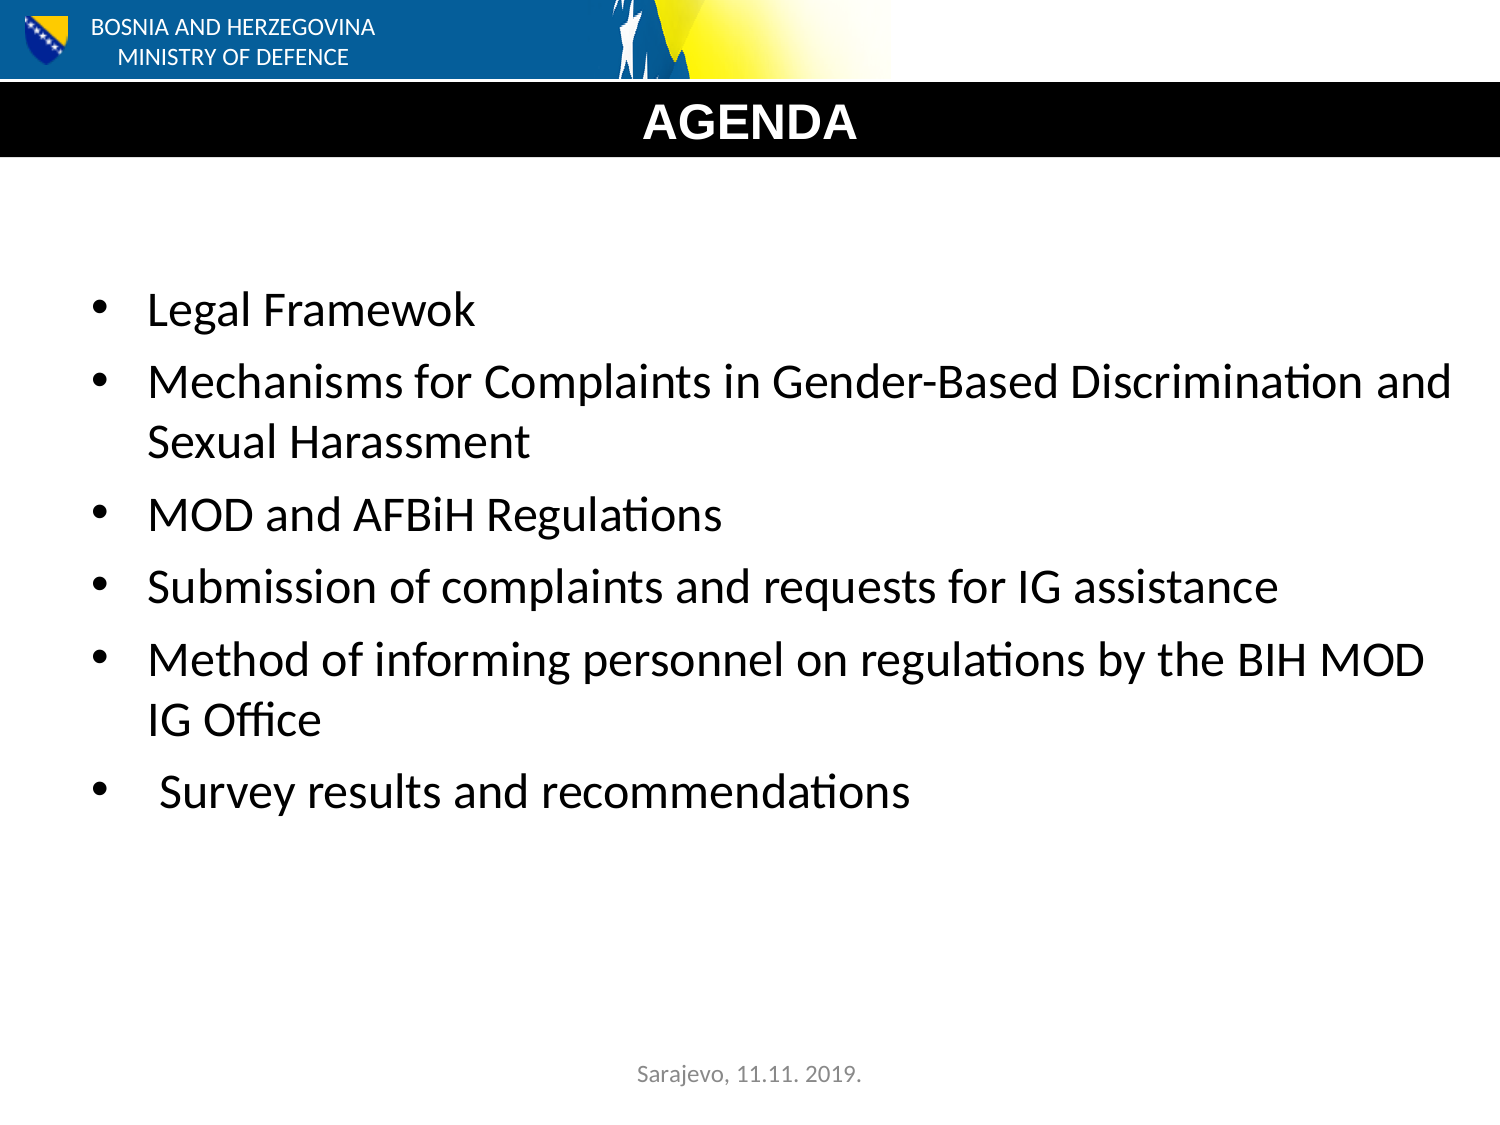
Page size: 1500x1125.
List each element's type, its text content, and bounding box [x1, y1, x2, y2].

list Legal Framewok Mechanisms for Complaints in Gender-Based Discrimination and Sexual Harassment MOD and AFBiH Regulations Submission of complaints and requests for IG assistance Method of informing personnel on regulations by the BIH MOD IG Office Survey results and recommendations [76, 196, 1471, 1040]
text_box Sarajevo, 11.11. 2019. [512, 1042, 988, 1103]
title AGENDA [0, 82, 1500, 158]
picture [0, 0, 1500, 79]
